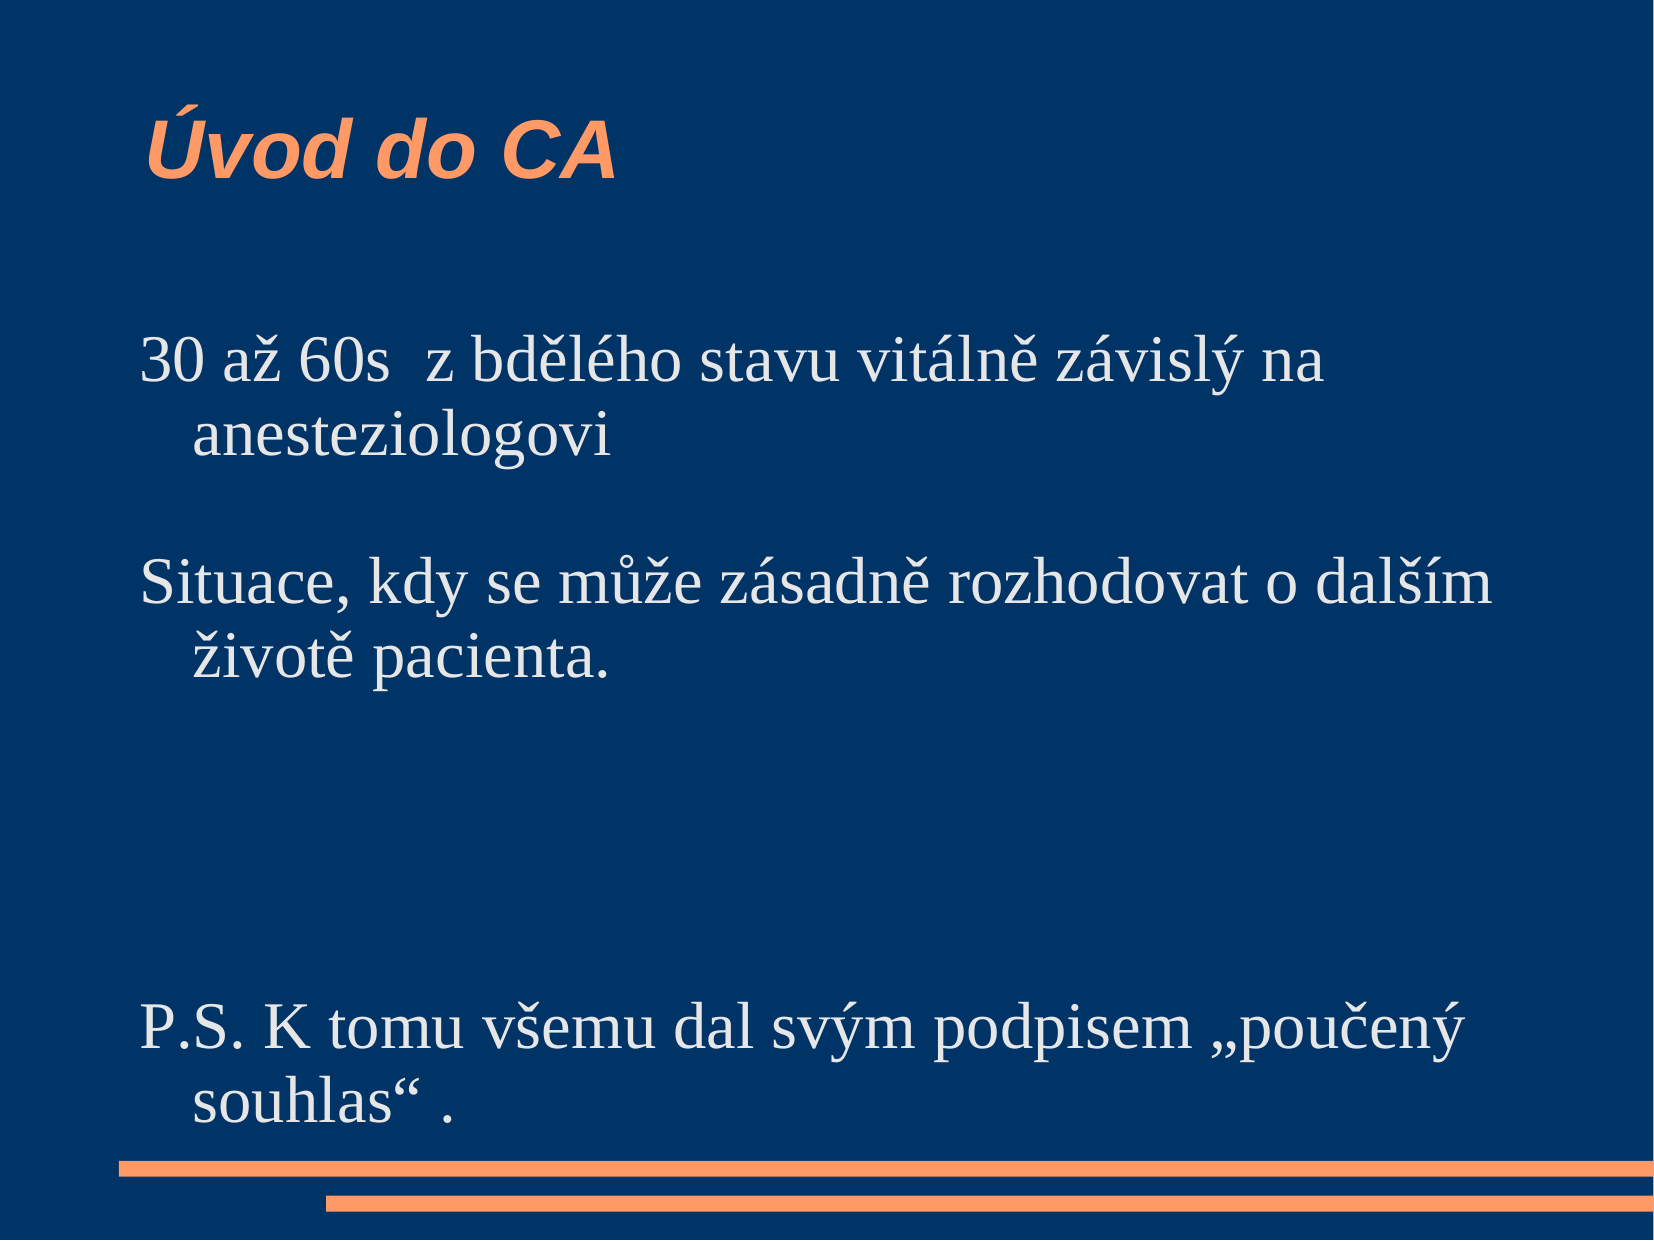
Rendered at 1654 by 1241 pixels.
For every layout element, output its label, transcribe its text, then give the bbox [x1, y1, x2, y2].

list 30 až 60s z bdělého stavu vitálně závislý na anesteziologovi Situace, kdy se může zásadně rozhodovat o dalším životě pacienta. P.S. K tomu všemu dal svým podpisem „poučený souhlas“ . [121, 322, 1561, 1137]
title Úvod do CA [121, 46, 1534, 254]
